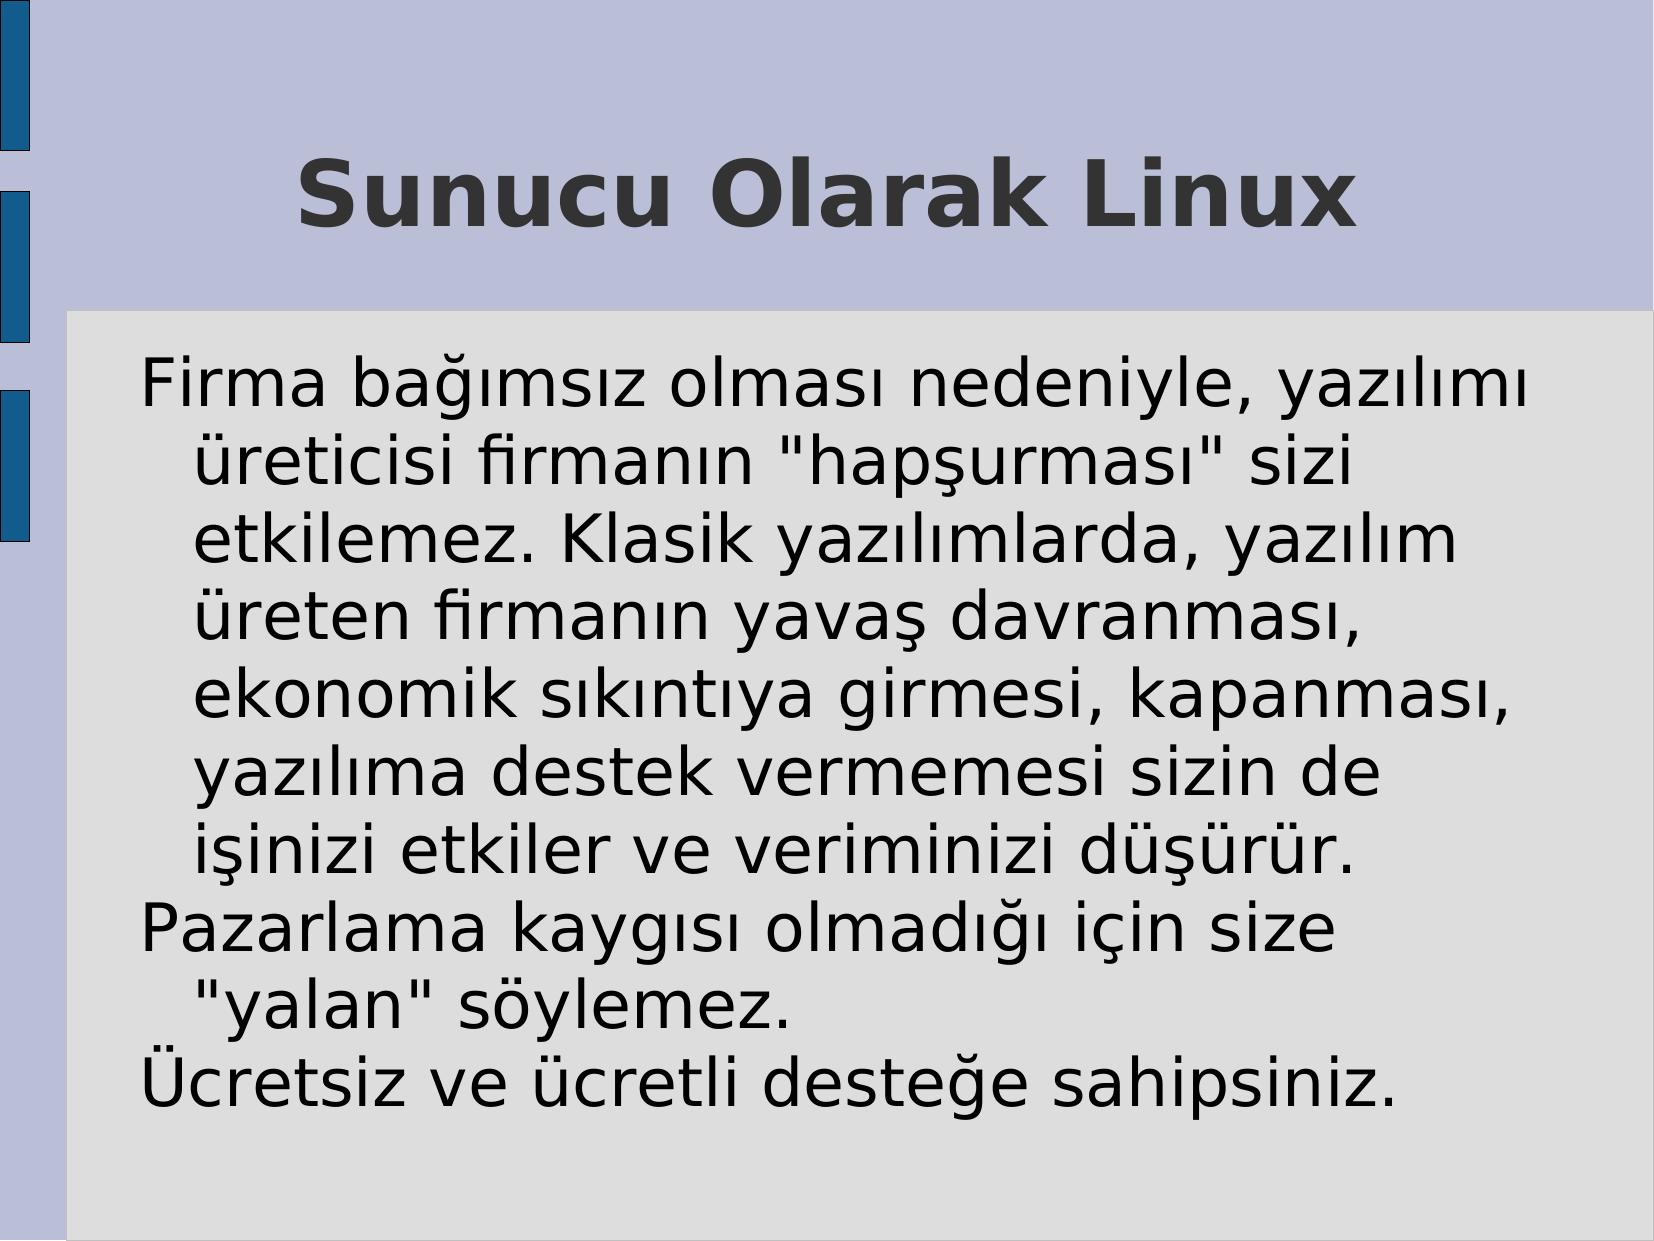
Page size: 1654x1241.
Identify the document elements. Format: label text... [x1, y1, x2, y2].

list Firma bağımsız olması nedeniyle, yazılımı üreticisi firmanın "hapşurması" sizi etkilemez. Klasik yazılımlarda, yazılım üreten firmanın yavaş davranması, ekonomik sıkıntıya girmesi, kapanması, yazılıma destek vermemesi sizin de işinizi etkiler ve veriminizi düşürür. Pazarlama kaygısı olmadığı için size "yalan" söylemez. Ücretsiz ve ücretli desteğe sahipsiniz. [121, 344, 1534, 1201]
title Sunucu Olarak Linux [121, 91, 1534, 299]
